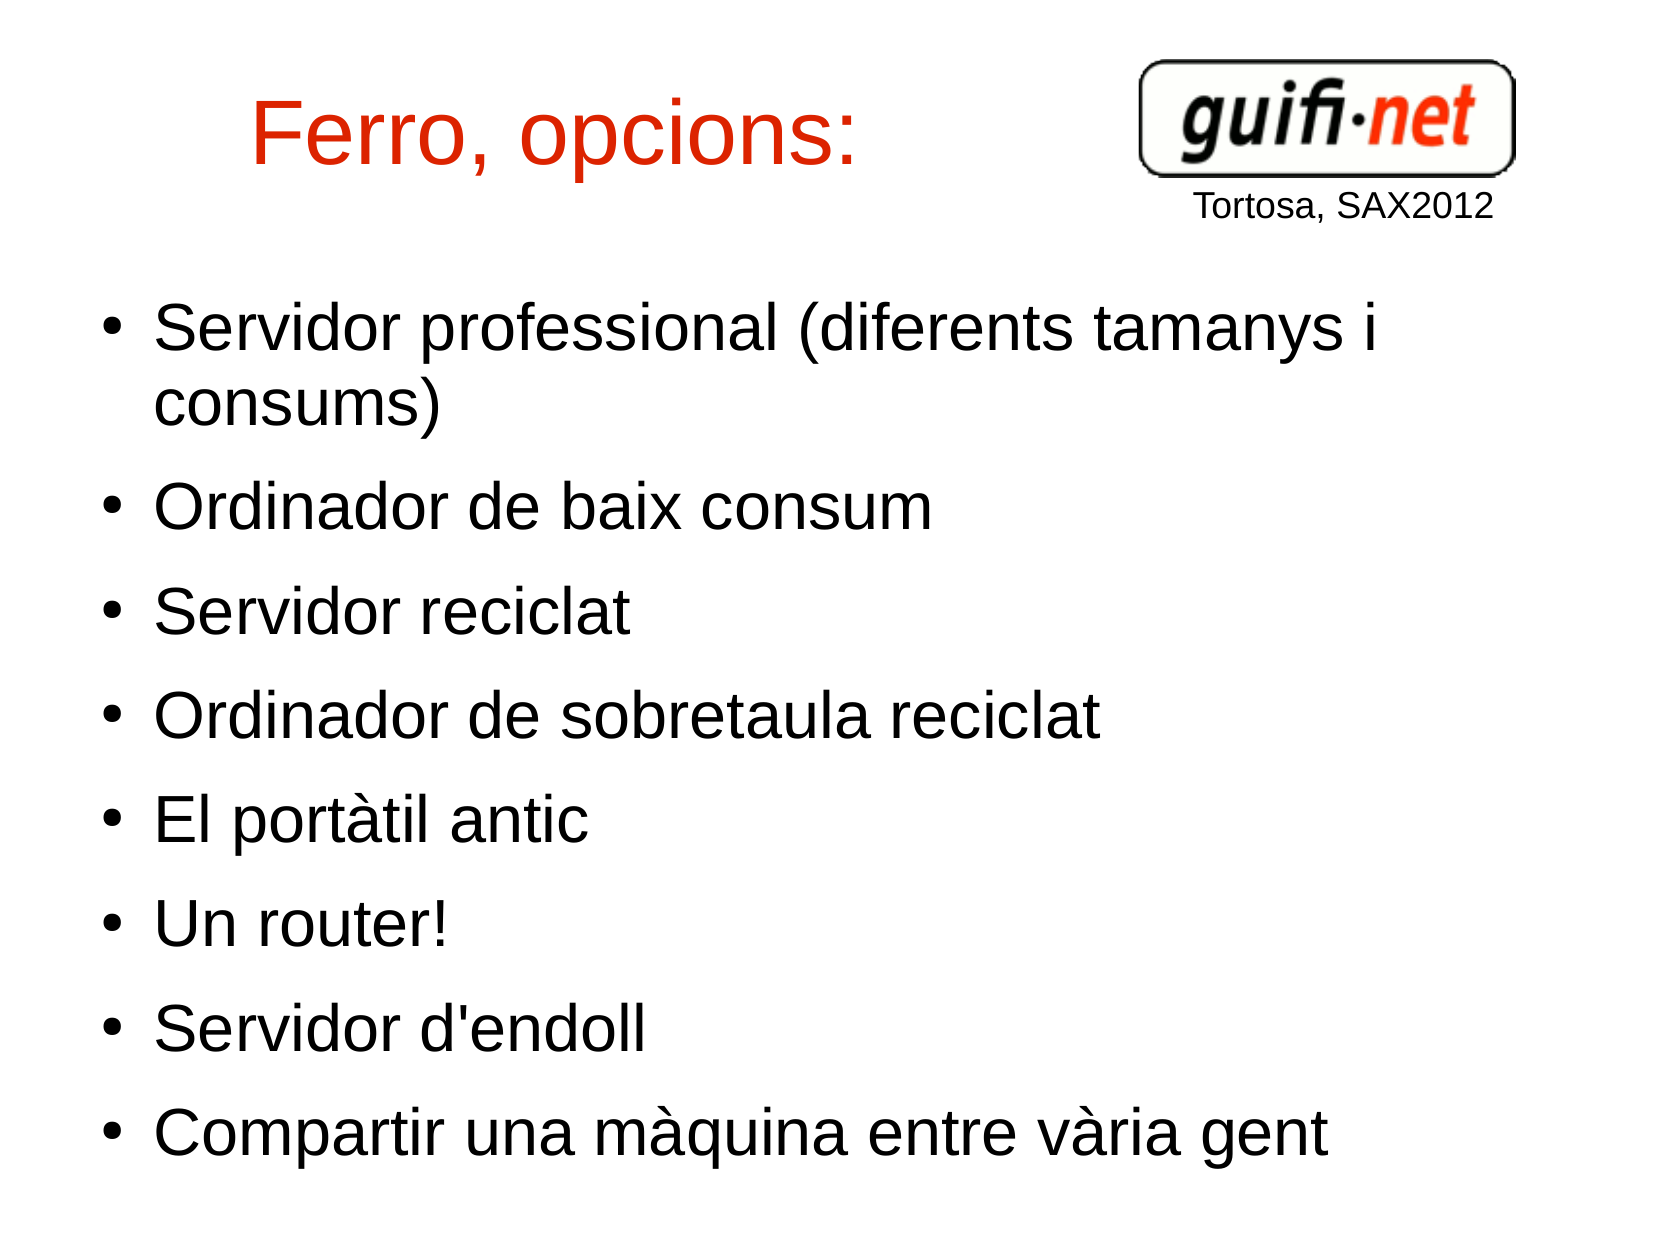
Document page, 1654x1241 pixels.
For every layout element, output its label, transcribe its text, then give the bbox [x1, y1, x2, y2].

list Servidor professional (diferents tamanys i consums) Ordinador de baix consum Servidor reciclat Ordinador de sobretaula reciclat El portàtil antic Un router! Servidor d'endoll Compartir una màquina entre vària gent [82, 290, 1571, 1170]
title Ferro, opcions: [0, 29, 1300, 237]
picture [1137, 59, 1516, 177]
text_box Tortosa, SAX2012 [1033, 177, 1654, 235]
